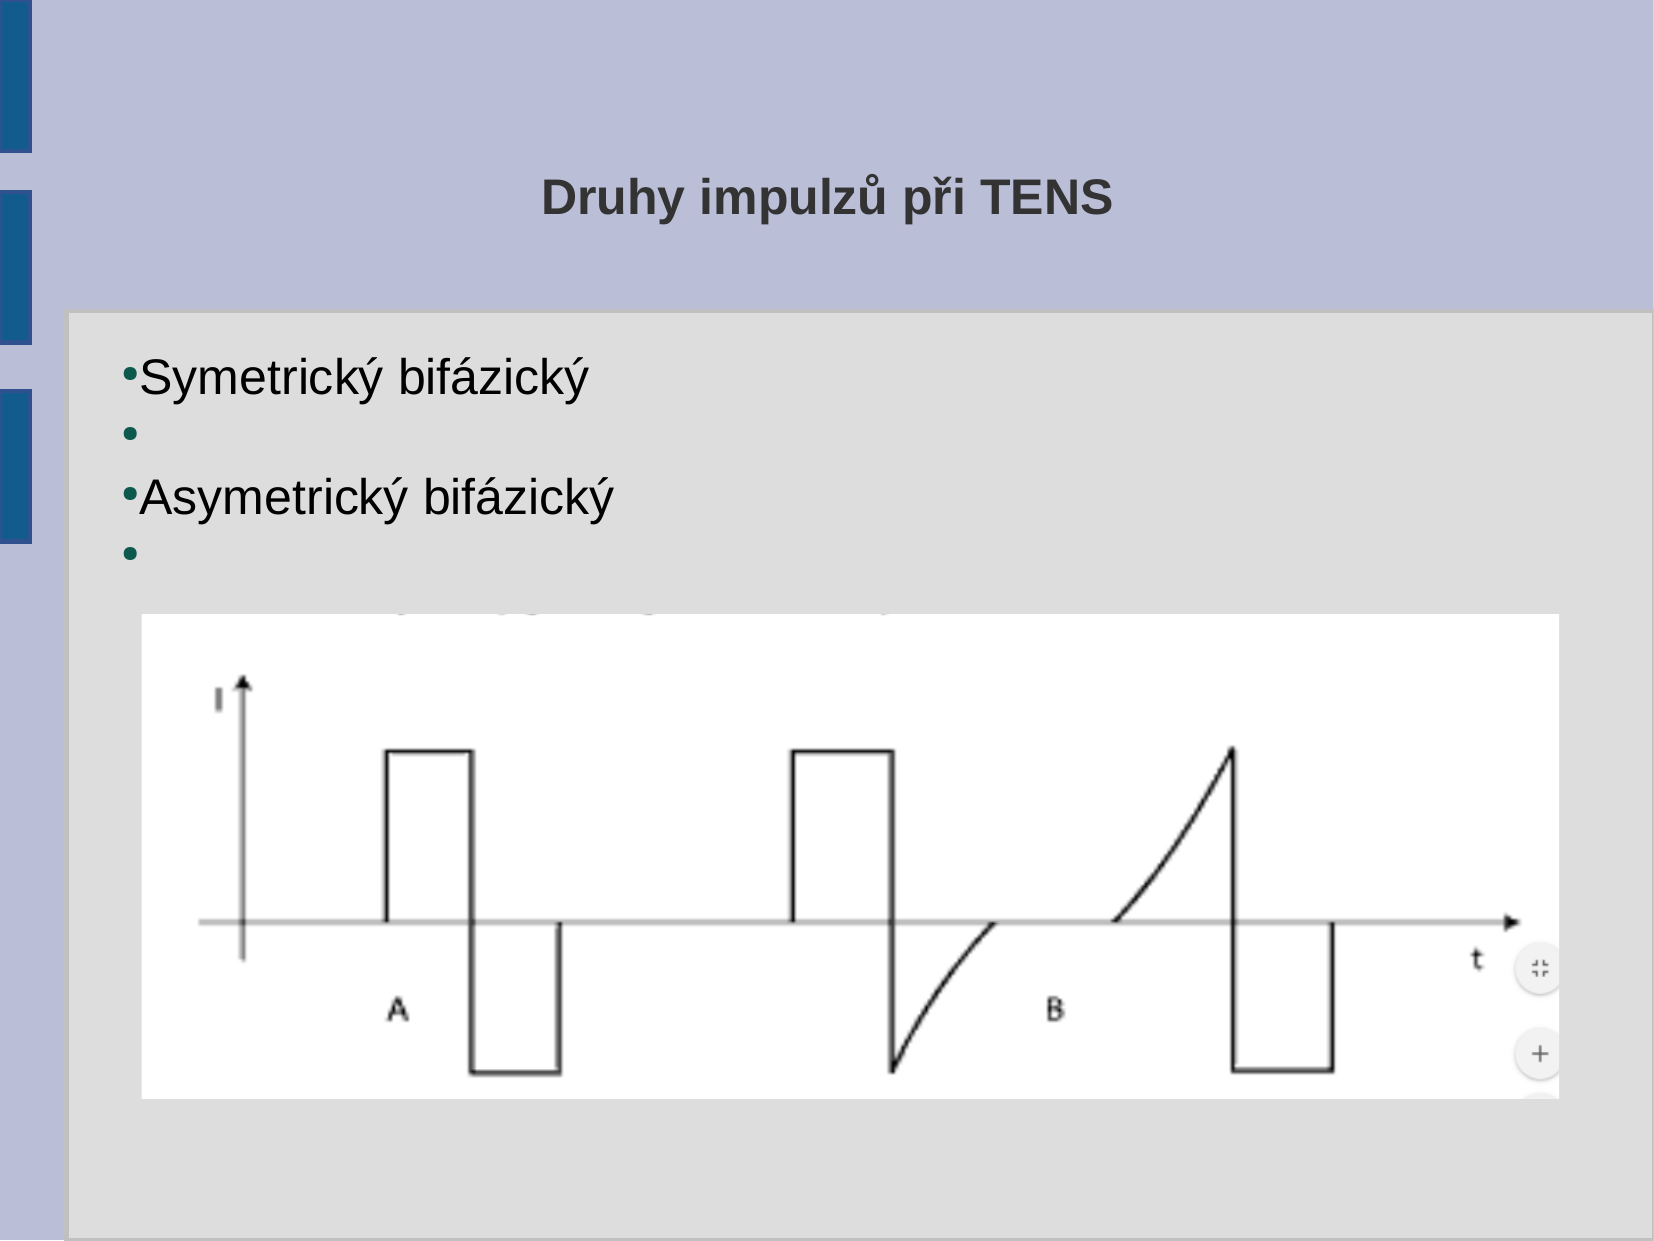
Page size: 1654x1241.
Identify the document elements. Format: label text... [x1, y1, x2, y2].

picture [141, 614, 1560, 1099]
title Druhy impulzů při TENS [121, 91, 1534, 299]
list Symetrický bifázický Asymetrický bifázický [121, 344, 1534, 718]
